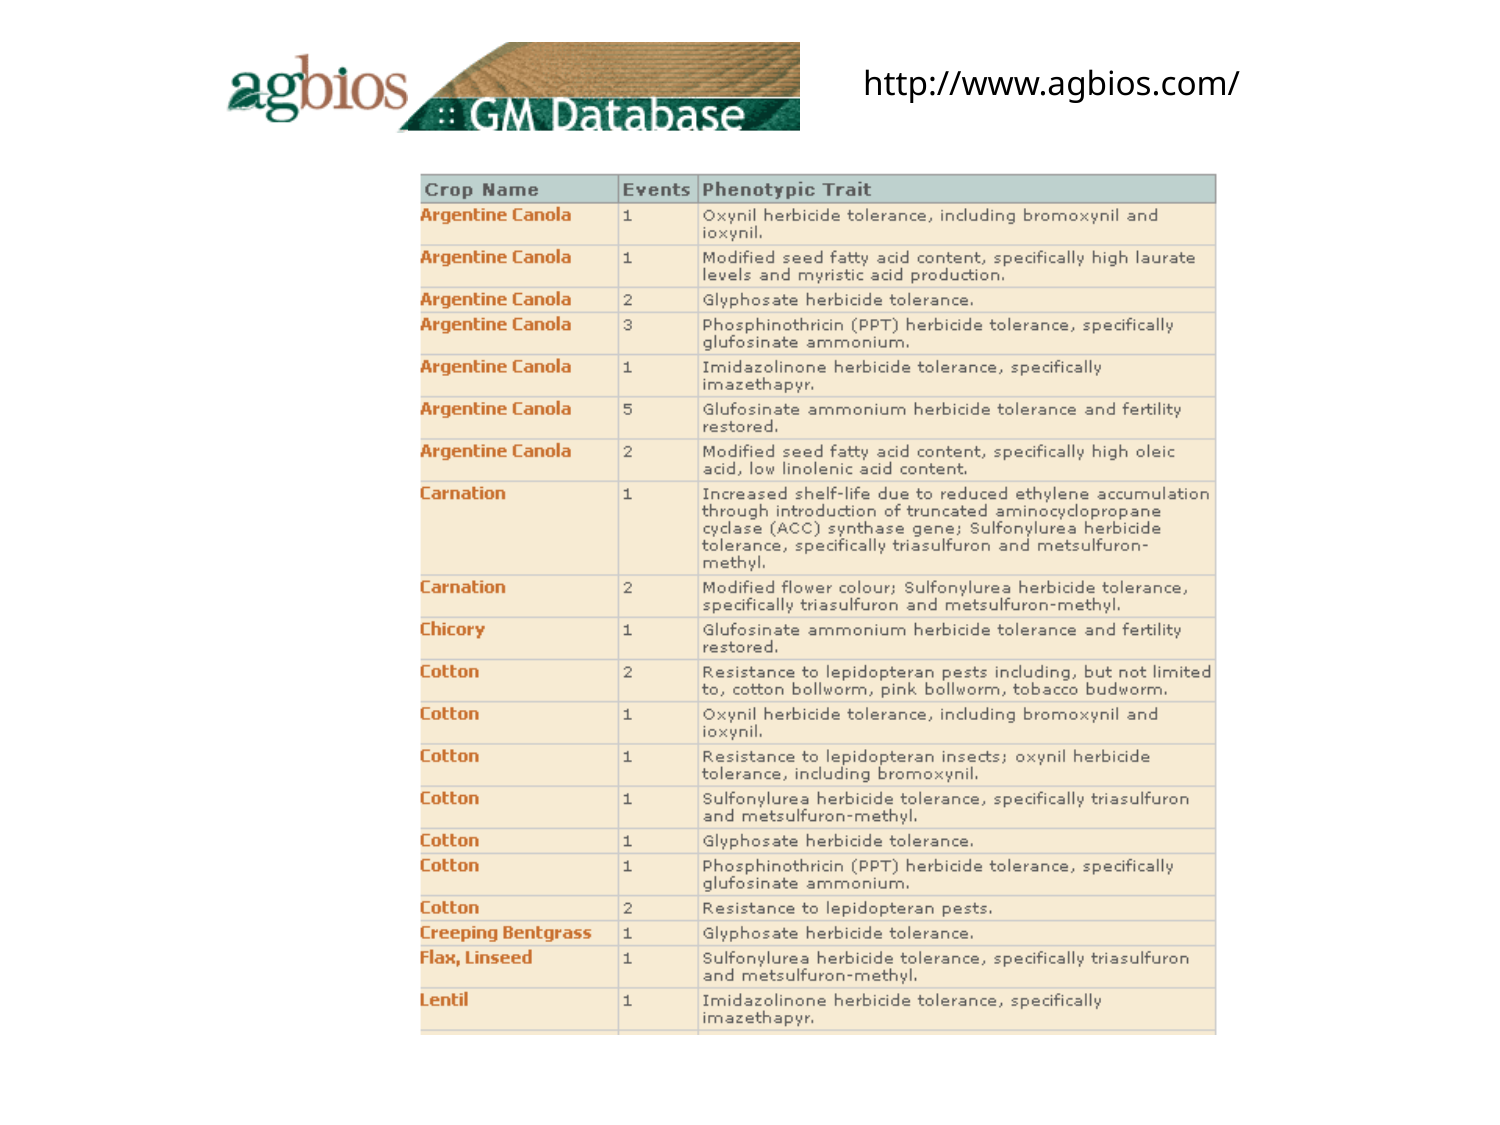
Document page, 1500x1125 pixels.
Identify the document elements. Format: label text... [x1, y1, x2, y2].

picture [218, 42, 800, 134]
picture [419, 172, 1223, 1035]
text_box http://www.agbios.com/ [848, 54, 1255, 110]
